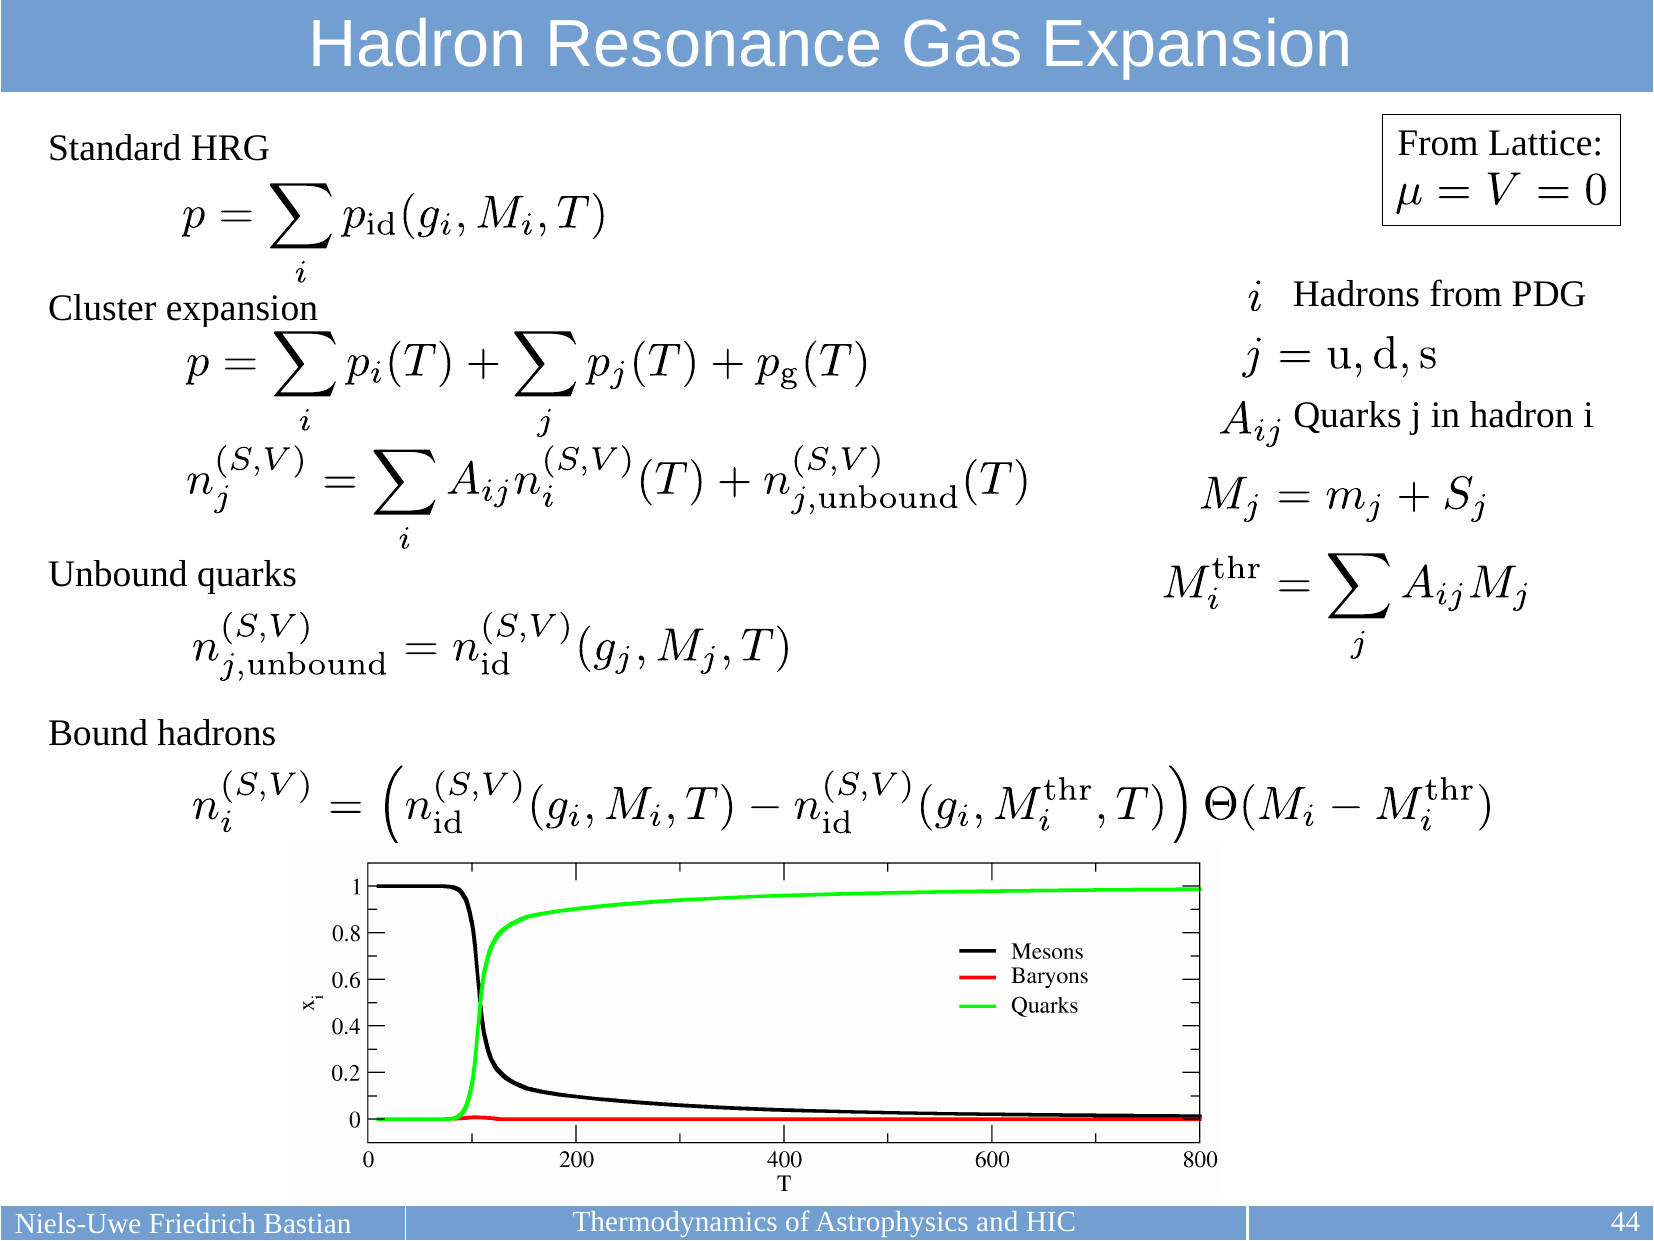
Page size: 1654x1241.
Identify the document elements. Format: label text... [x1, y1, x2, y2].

picture [191, 611, 793, 681]
text_box From Lattice: [1383, 115, 1619, 171]
text_box Cluster expansion [33, 279, 334, 336]
picture [1161, 548, 1531, 659]
picture [1242, 336, 1438, 378]
picture [181, 178, 609, 283]
text_box Unbound quarks [33, 545, 313, 602]
picture [1218, 401, 1284, 447]
title Hadron Resonance Gas Expansion [86, 5, 1576, 81]
picture [186, 444, 1032, 549]
picture [1247, 280, 1264, 311]
text_box Bound hadrons [33, 704, 292, 761]
text_box Quarks j in hadron i [1278, 386, 1610, 444]
picture [1198, 476, 1489, 522]
text_box Hadrons from PDG [1278, 265, 1624, 323]
text_box Standard HRG [33, 120, 286, 177]
picture [1395, 172, 1608, 214]
picture [185, 326, 871, 437]
picture [191, 765, 1495, 1204]
